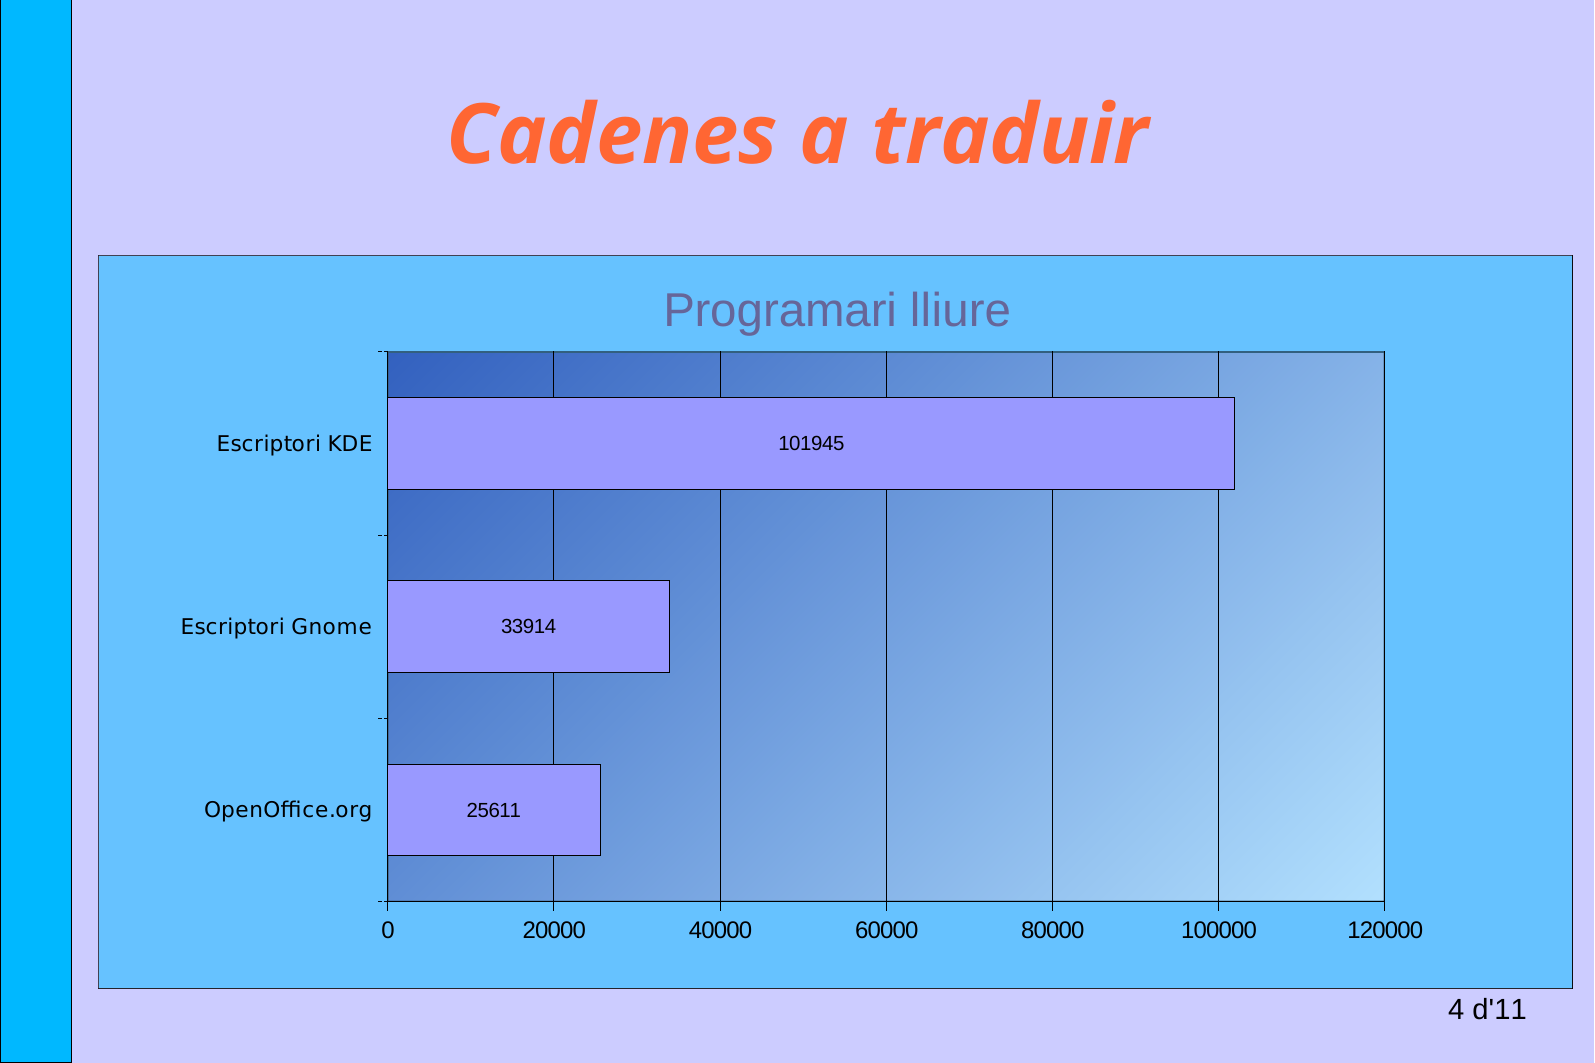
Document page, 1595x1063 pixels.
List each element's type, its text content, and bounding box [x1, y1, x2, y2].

title Cadenes a traduir [117, 42, 1479, 221]
text_box 4 d'11 [1448, 993, 1555, 1030]
chart [98, 255, 1573, 989]
